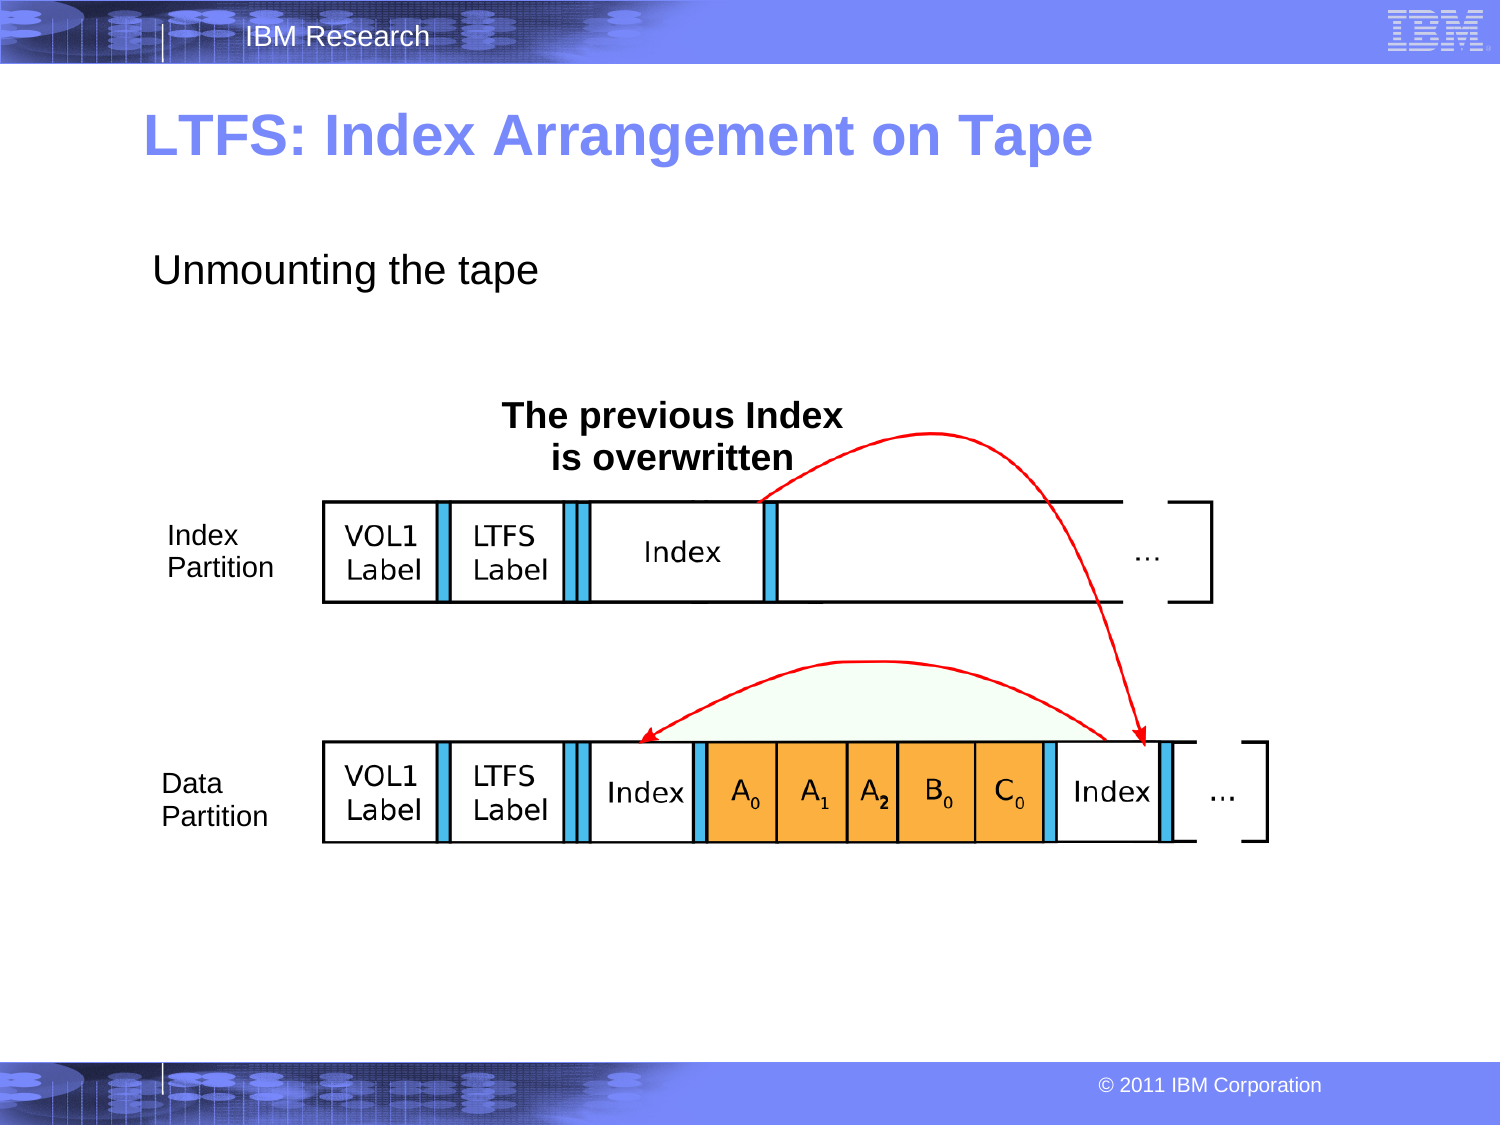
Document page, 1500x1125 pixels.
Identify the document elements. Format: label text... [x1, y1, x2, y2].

text_box Data Partition [146, 759, 284, 840]
text_box Unmounting the tape [137, 239, 555, 301]
text_box The previous Index is overwritten [486, 386, 858, 486]
title LTFS: Index Arrangement on Tape [128, 87, 1480, 181]
picture [322, 432, 1269, 848]
text_box Index Partition [152, 511, 290, 592]
picture [1, 1, 1500, 63]
picture [0, 1063, 1500, 1125]
